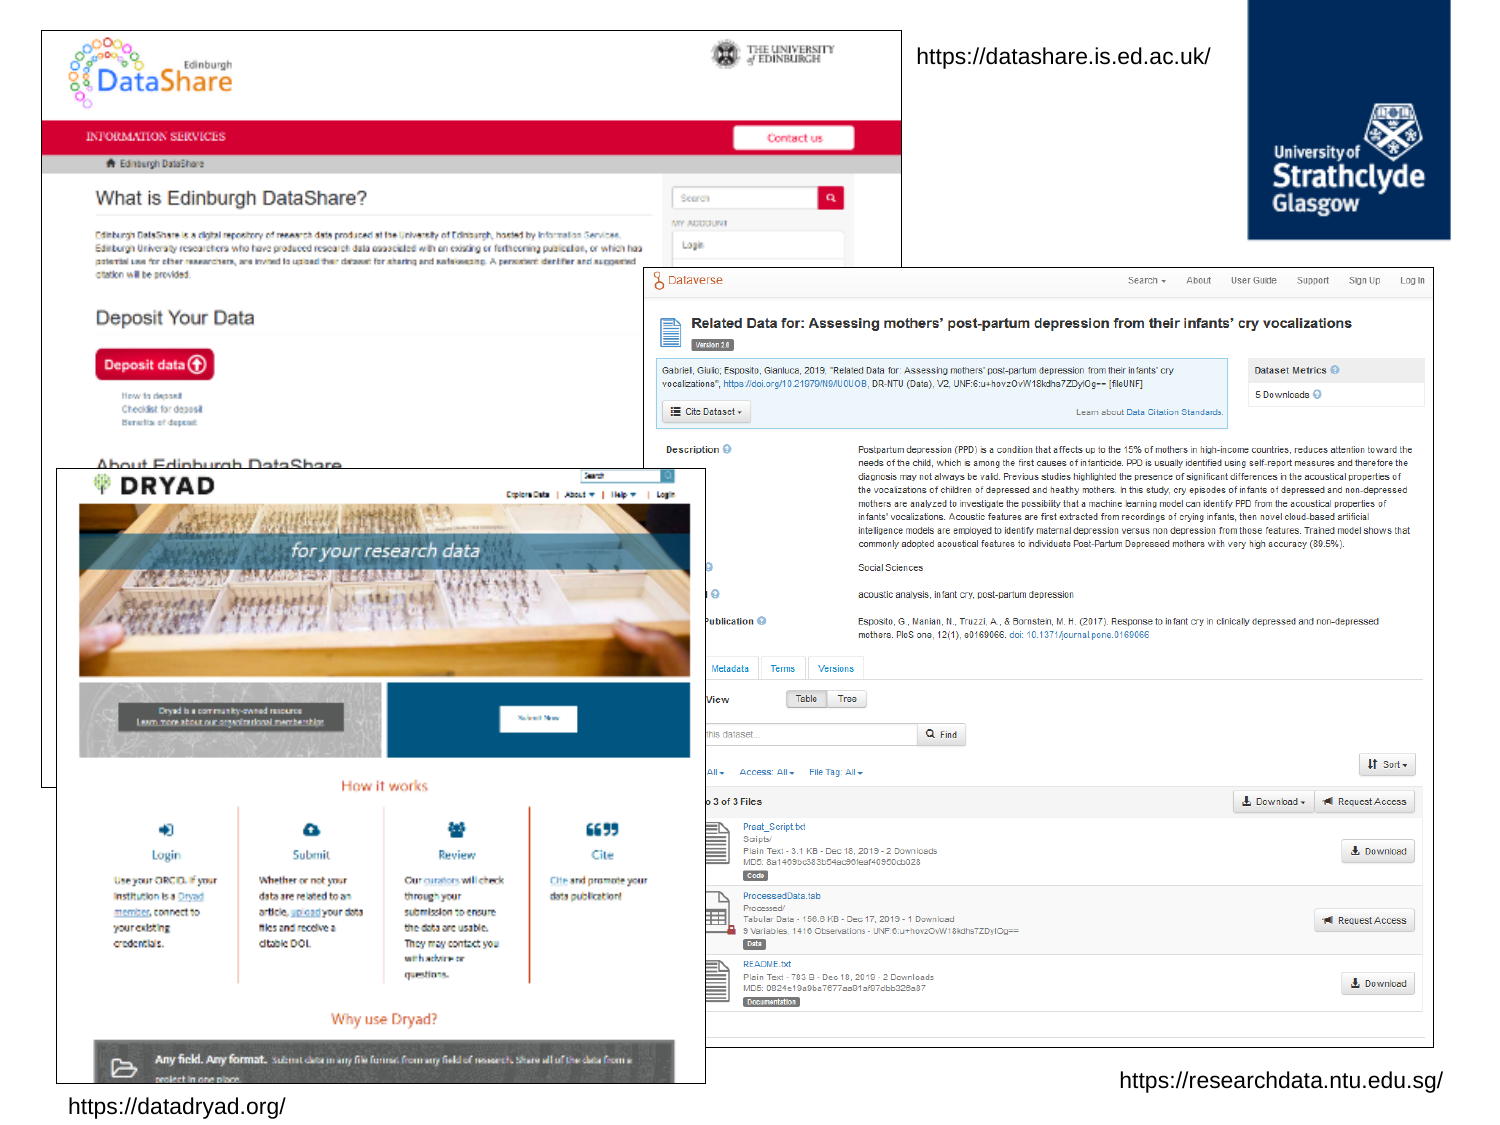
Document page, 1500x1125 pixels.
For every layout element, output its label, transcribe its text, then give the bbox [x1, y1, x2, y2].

text_box https://datadryad.org/ [53, 1084, 302, 1125]
text_box https://datashare.is.ed.ac.uk/ [901, 33, 1227, 77]
picture [41, 30, 1433, 1084]
text_box https://researchdata.ntu.edu.sg/ [1104, 1058, 1459, 1102]
